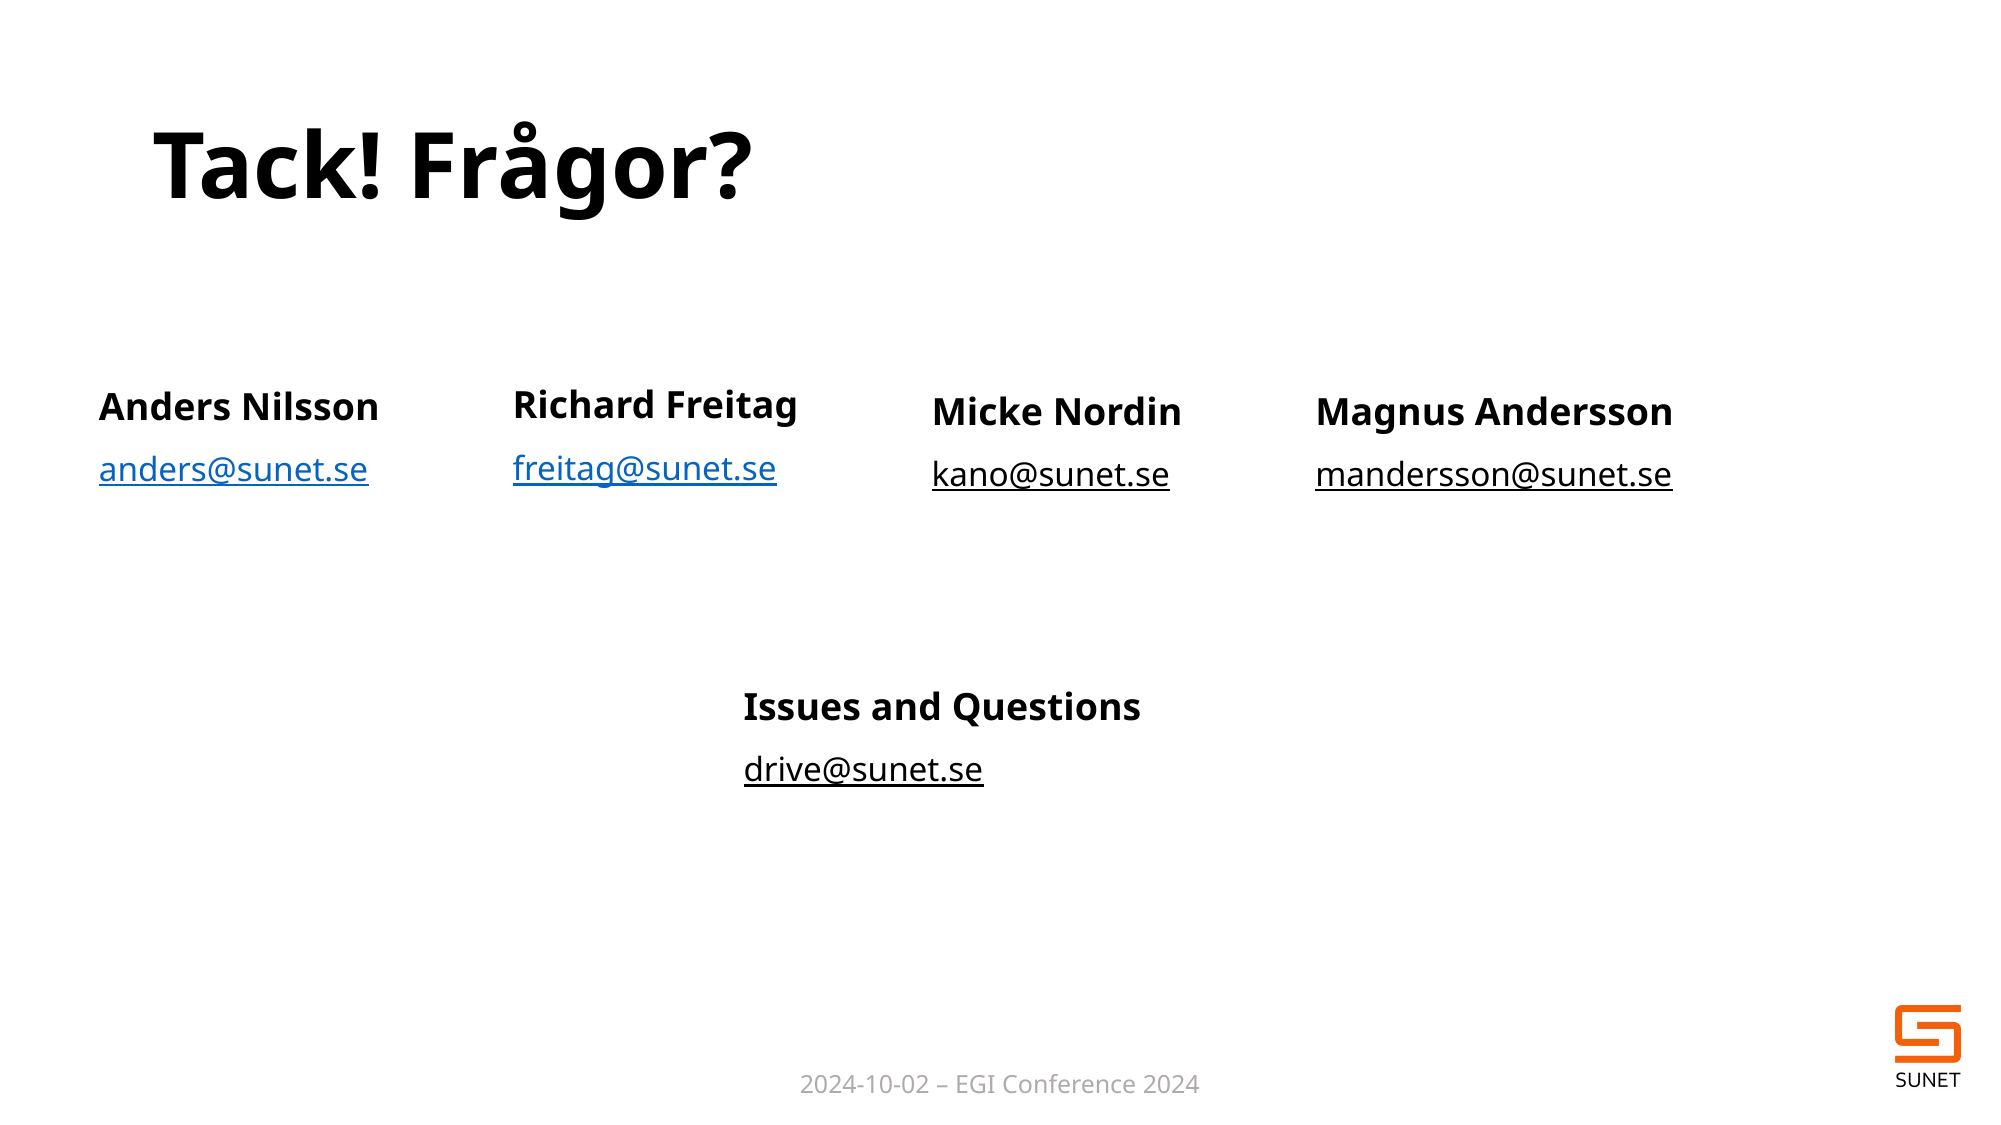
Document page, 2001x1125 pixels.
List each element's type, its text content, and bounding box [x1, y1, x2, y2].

text_box Issues and Questions drive@sunet.se [728, 675, 1163, 826]
text_box Richard Freitag freitag@sunet.se [497, 373, 848, 938]
text_box Anders Nilsson anders@sunet.se [84, 374, 547, 939]
text_box 2024-10-02 – EGI Conference 2024 [500, 1061, 1500, 1106]
text_box Tack! Frågor? [137, 59, 1863, 278]
picture [1895, 1005, 1961, 1092]
text_box Micke Nordin kano@sunet.se [916, 379, 1293, 944]
text_box Magnus Andersson mandersson@sunet.se [1300, 379, 1713, 944]
